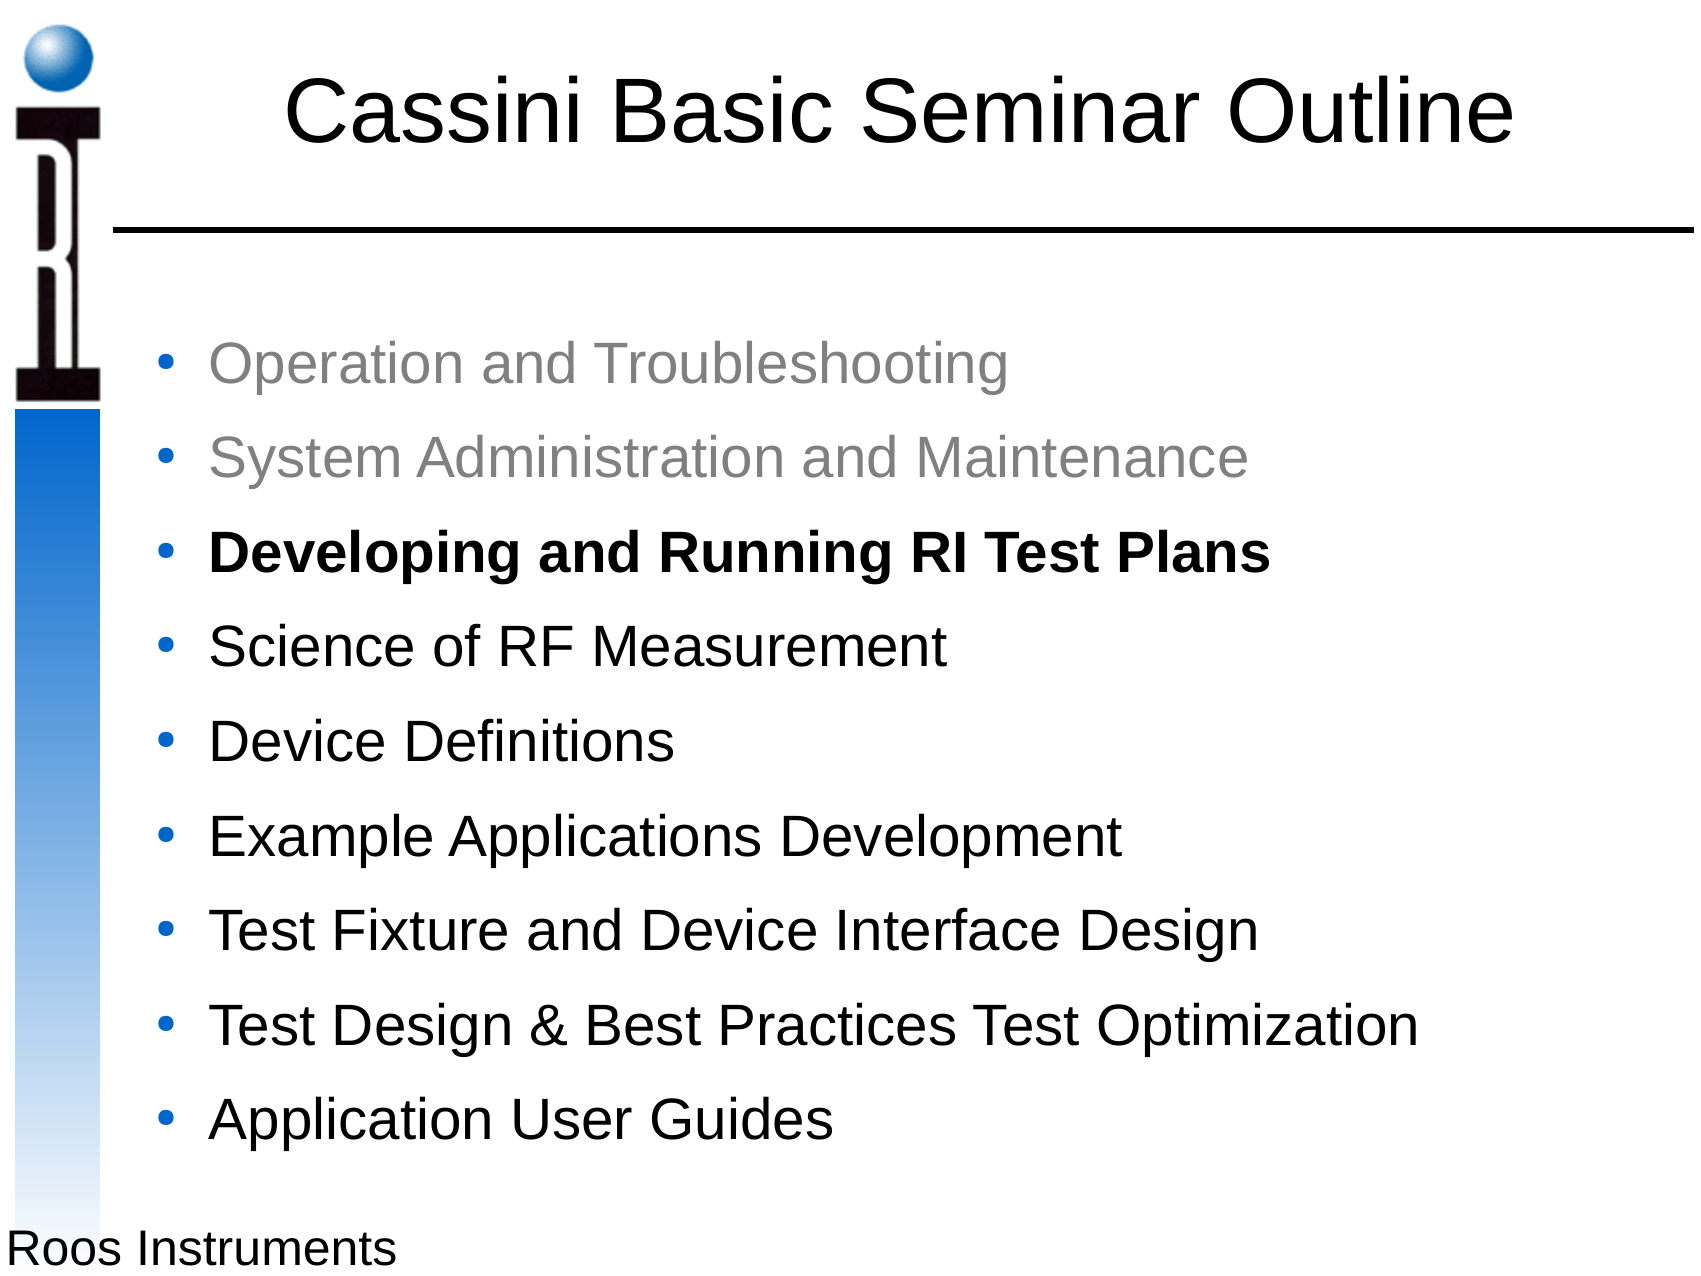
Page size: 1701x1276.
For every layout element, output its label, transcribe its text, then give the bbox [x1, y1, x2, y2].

title Cassini Basic Seminar Outline [101, 8, 1701, 214]
picture [11, 20, 106, 409]
list Operation and Troubleshooting System Administration and Maintenance Developing and Running RI Test Plans Science of RF Measurement Device Definitions Example Applications Development Test Fixture and Device Interface Design Test Design & Best Practices Test Optimization Application User Guides [137, 330, 1701, 1184]
